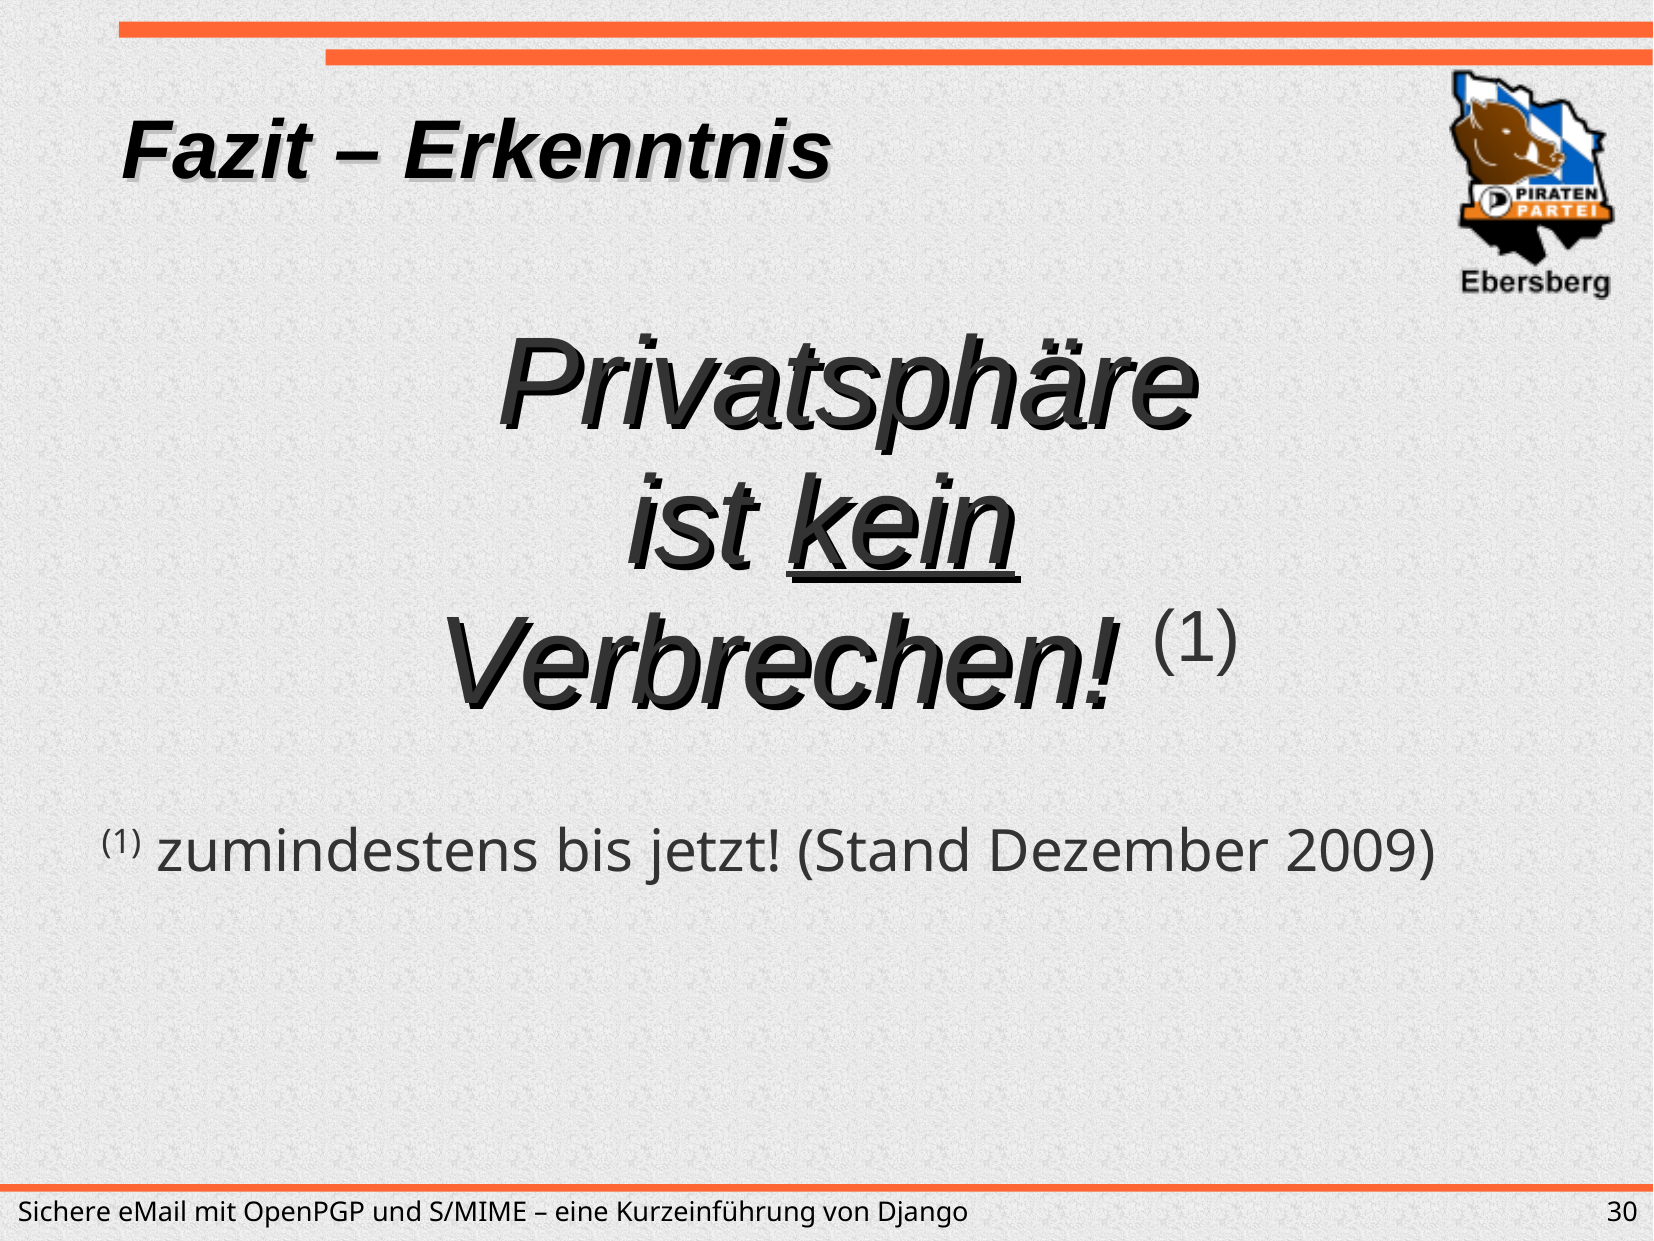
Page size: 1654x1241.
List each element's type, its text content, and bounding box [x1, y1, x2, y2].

list Privatsphäre ist kein Verbrechen! (1) (1) zumindestens bis jetzt! (Stand Dezember 2009) [83, 231, 1576, 1051]
title Fazit – Erkenntnis [121, 46, 1534, 254]
picture [0, 0, 1654, 1241]
